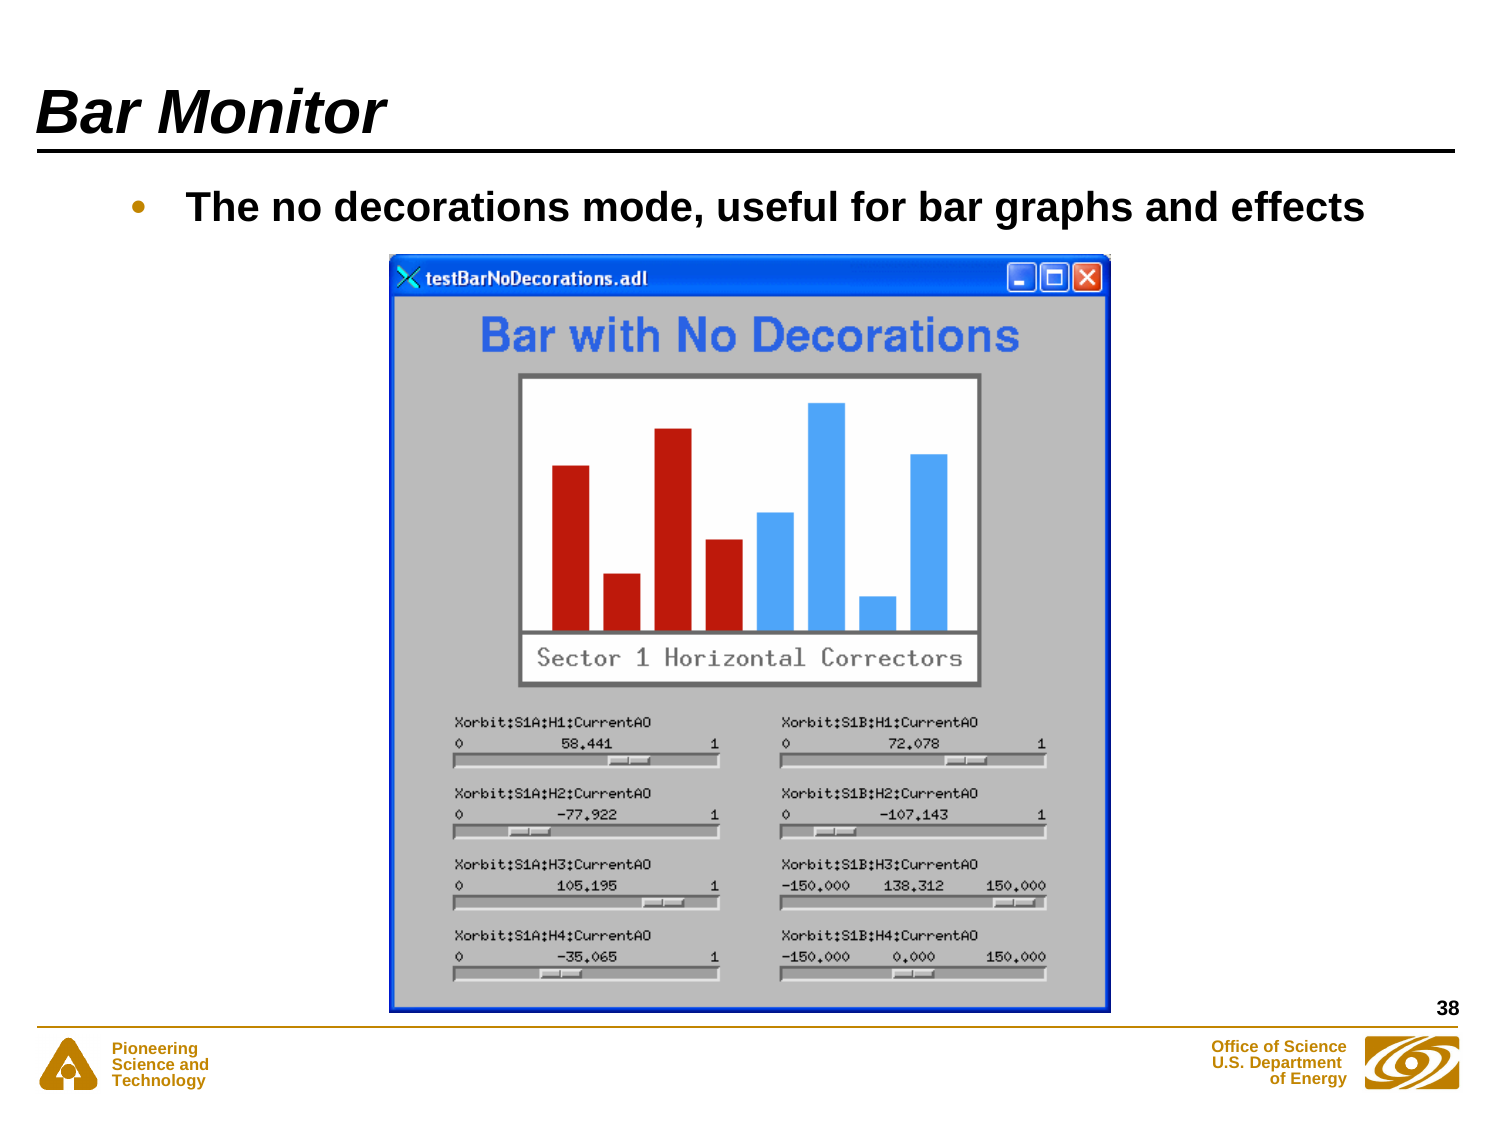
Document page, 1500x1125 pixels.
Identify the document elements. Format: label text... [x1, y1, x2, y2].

picture [1362, 1032, 1463, 1093]
list The no decorations mode, useful for bar graphs and effects [114, 175, 1459, 241]
picture [389, 254, 1111, 1013]
title Bar Monitor [21, 75, 1459, 154]
picture [35, 1034, 101, 1094]
